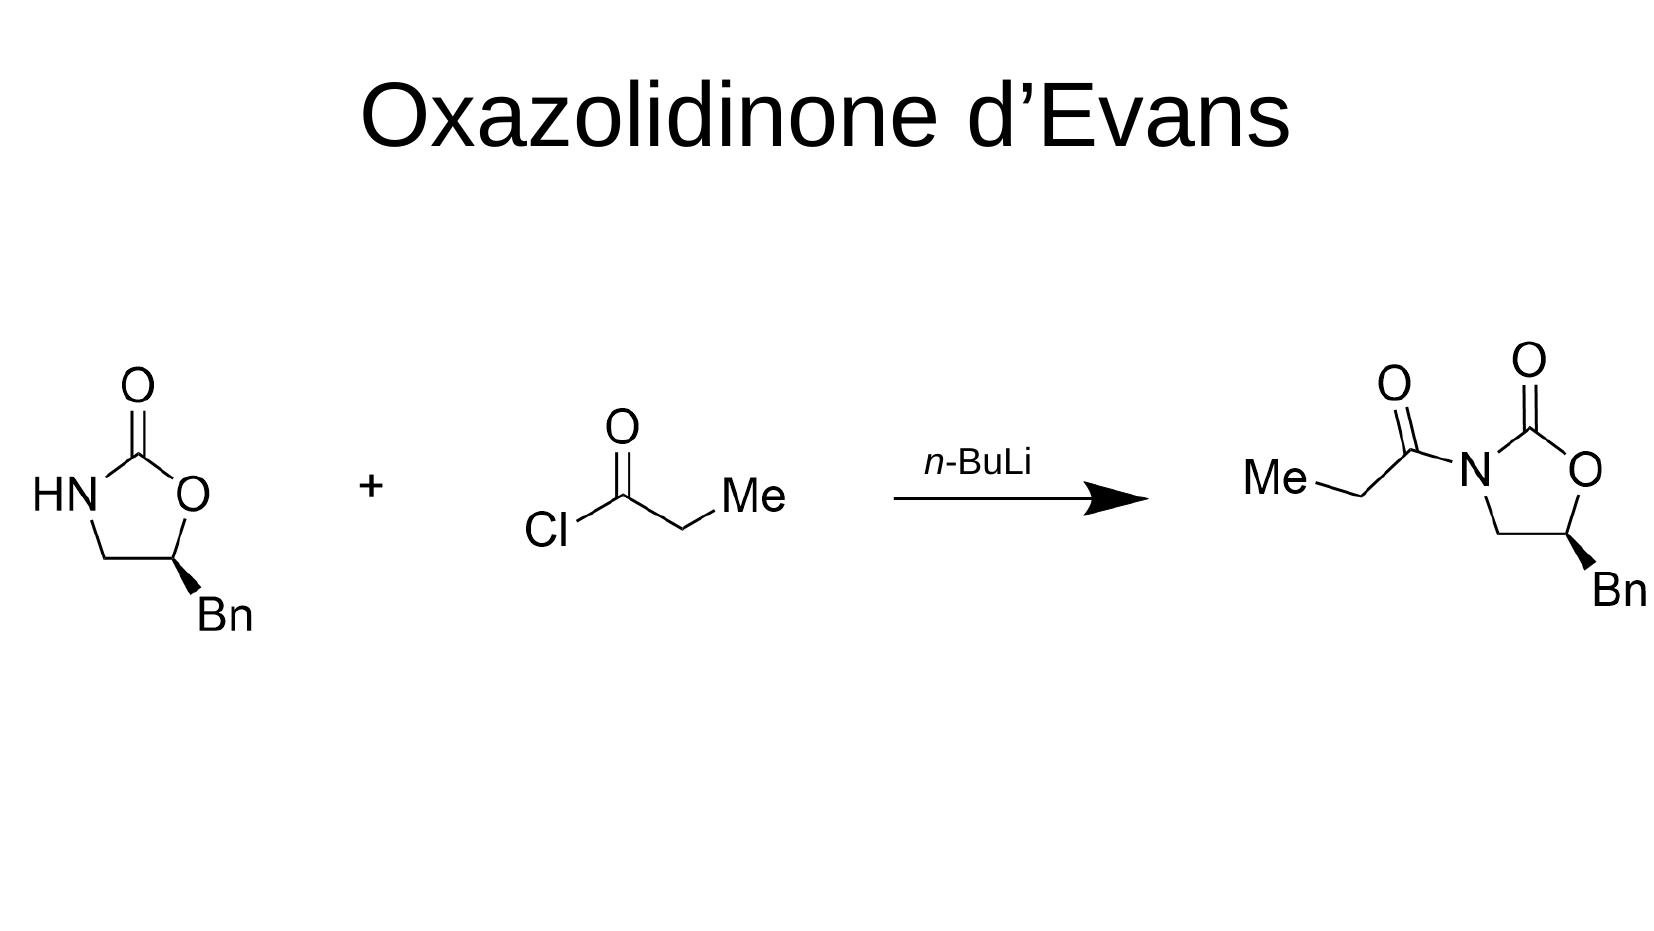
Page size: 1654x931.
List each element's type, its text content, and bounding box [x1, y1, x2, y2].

text_box n-BuLi [909, 432, 1134, 532]
picture [0, 324, 1654, 650]
title Oxazolidinone d’Evans [82, 37, 1571, 193]
